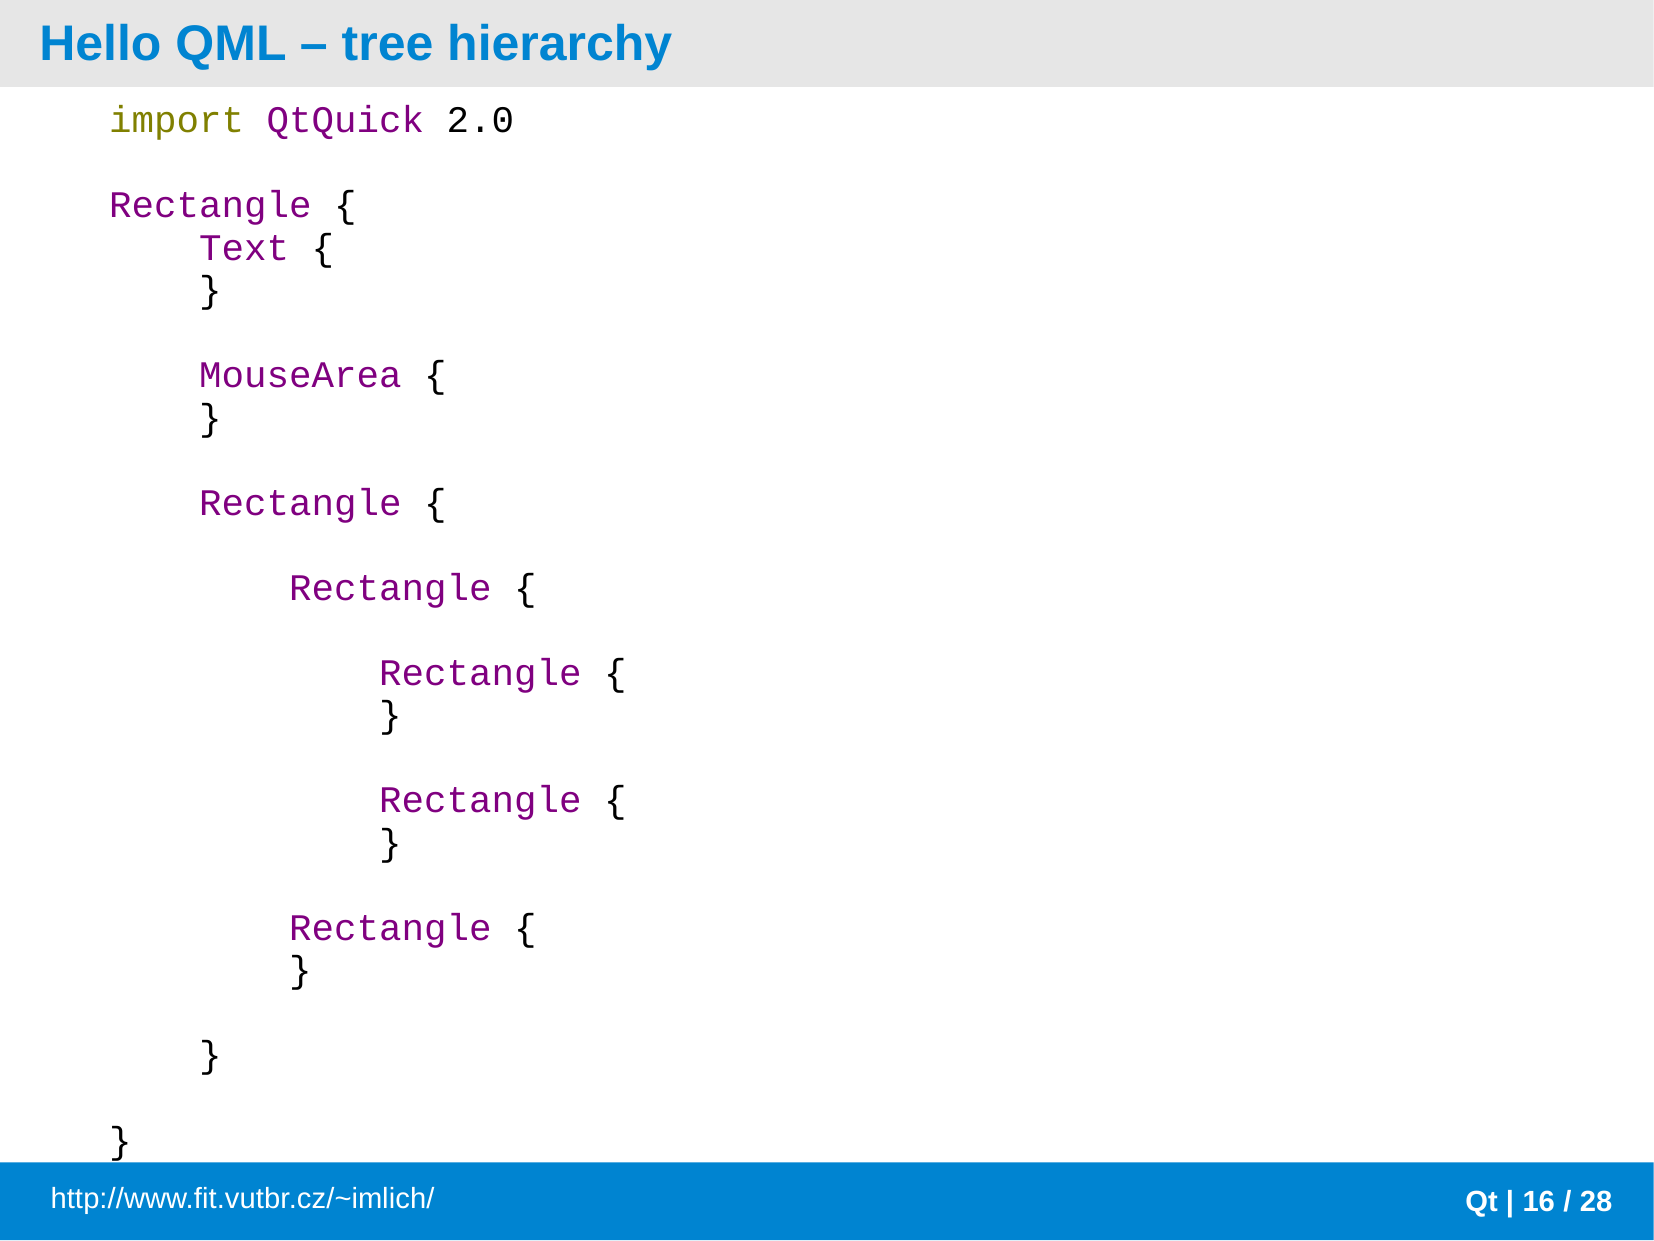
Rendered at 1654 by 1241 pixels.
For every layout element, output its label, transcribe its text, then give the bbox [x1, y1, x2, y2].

list import QtQuick 2.0 Rectangle { Text { } MouseArea { } Rectangle { Rectangle { Rectangle { } Rectangle { } Rectangle { } } } [38, 101, 1616, 1165]
title Hello QML – tree hierarchy [39, 5, 1615, 81]
